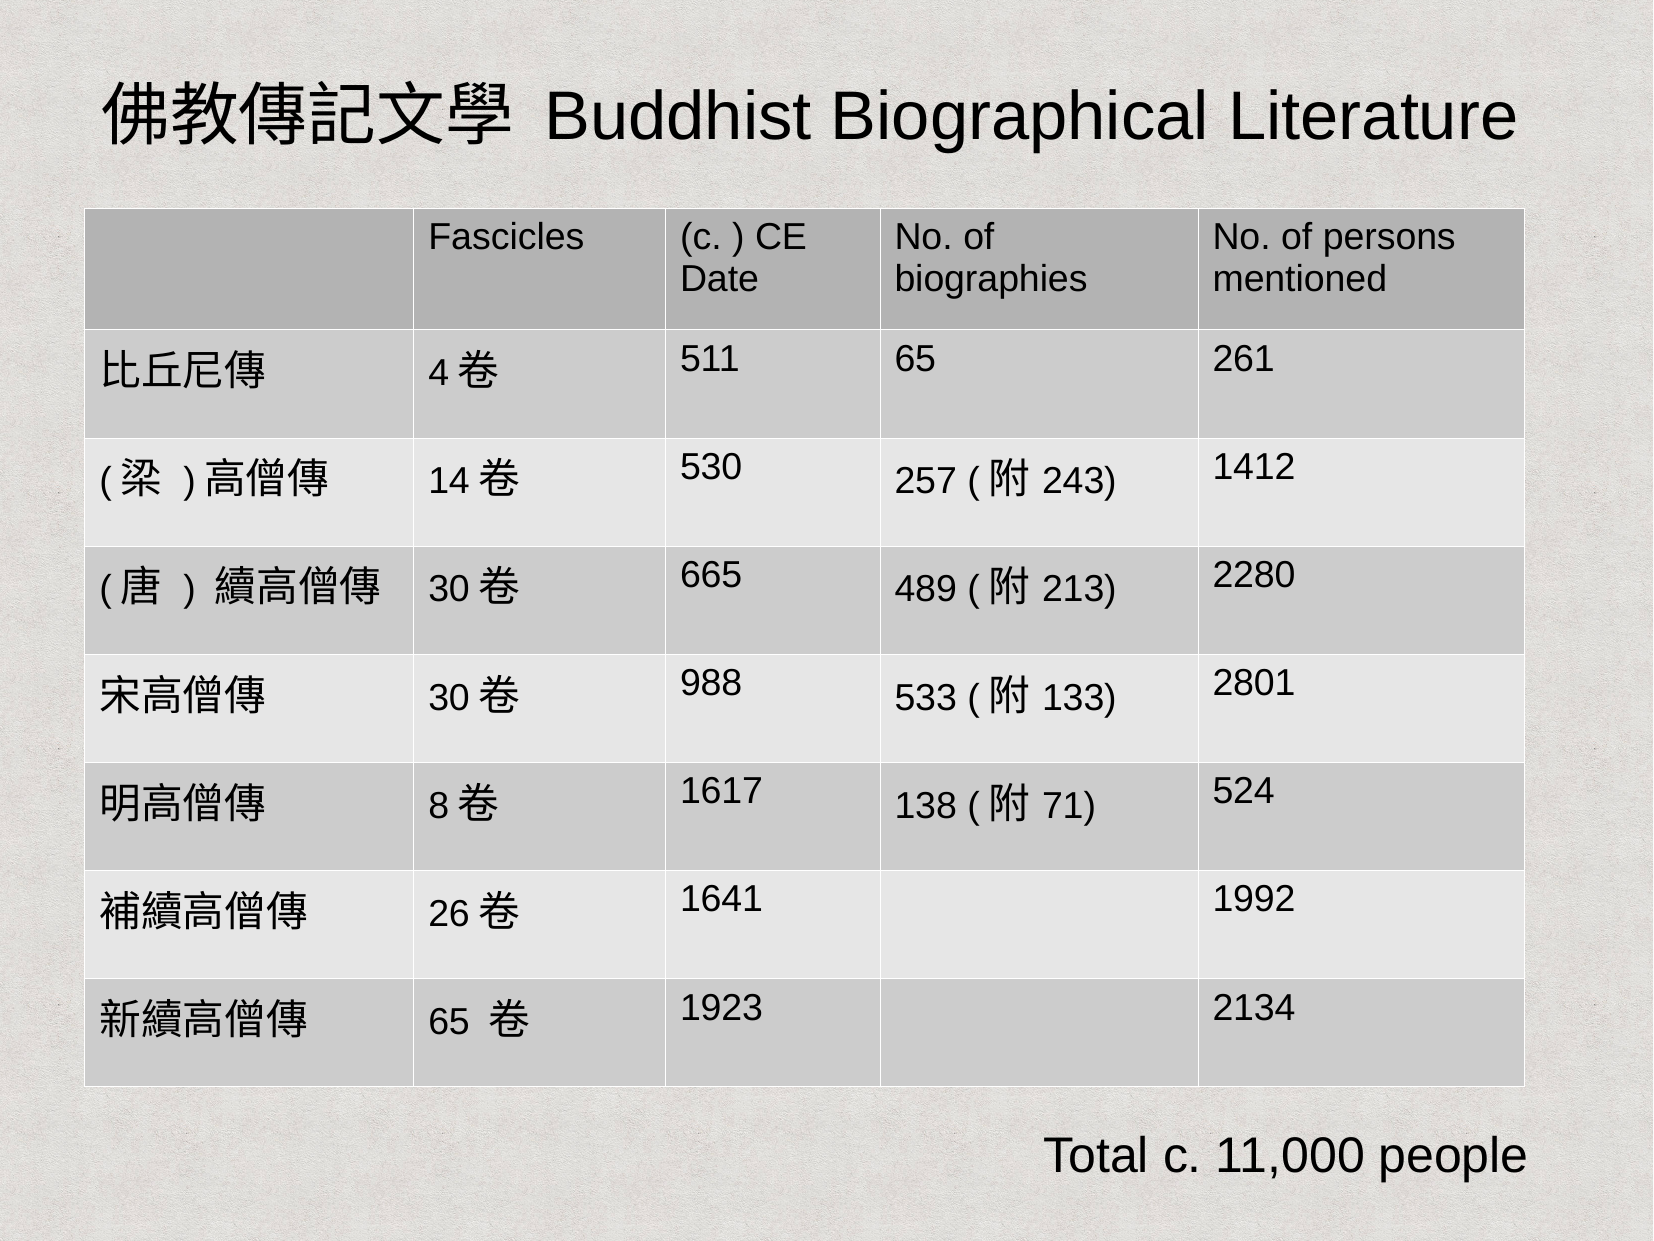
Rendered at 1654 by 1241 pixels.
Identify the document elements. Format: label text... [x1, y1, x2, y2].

table_cell 65 [881, 330, 1198, 438]
table_cell 1992 [1199, 871, 1524, 978]
table_cell (唐 ) 續高僧傳 [85, 547, 413, 654]
table_header Fascicles [414, 209, 665, 329]
table_header No. of biographies [881, 209, 1198, 329]
table_cell 533 (附133) [881, 655, 1198, 762]
table_cell 30卷 [414, 547, 665, 654]
table_cell [881, 979, 1198, 1086]
title 佛教傳記文學 Buddhist Biographical Literature [66, 28, 1555, 191]
table_cell 489 (附213) [881, 547, 1198, 654]
table_cell 補續高僧傳 [85, 871, 413, 978]
table_cell 1617 [666, 763, 880, 870]
table_cell 257 (附243) [881, 439, 1198, 546]
table_cell 30卷 [414, 655, 665, 762]
table_cell 261 [1199, 330, 1524, 438]
picture [0, 0, 1654, 1241]
table_cell 26卷 [414, 871, 665, 978]
table_cell 1412 [1199, 439, 1524, 546]
table_cell 2801 [1199, 655, 1524, 762]
table_cell 2280 [1199, 547, 1524, 654]
table_cell 665 [666, 547, 880, 654]
table_cell 比丘尼傳 [85, 330, 413, 438]
table_cell (梁 )高僧傳 [85, 439, 413, 546]
table_cell 511 [666, 330, 880, 438]
table_cell 1923 [666, 979, 880, 1086]
table_cell 明高僧傳 [85, 763, 413, 870]
table_cell 8卷 [414, 763, 665, 870]
table_cell 65 卷 [414, 979, 665, 1086]
table_cell 530 [666, 439, 880, 546]
table_cell 524 [1199, 763, 1524, 870]
text_box Total c. 11,000 people [1028, 1119, 1591, 1191]
table_cell 2134 [1199, 979, 1524, 1086]
table_cell 新續高僧傳 [85, 979, 413, 1086]
table_cell 138 (附71) [881, 763, 1198, 870]
table_header (c. ) CE Date [666, 209, 880, 329]
table_header No. of persons mentioned [1199, 209, 1524, 329]
table_cell 1641 [666, 871, 880, 978]
table_cell 宋高僧傳 [85, 655, 413, 762]
table_cell 988 [666, 655, 880, 762]
table_cell [881, 871, 1198, 978]
table_header [85, 209, 413, 329]
table_cell 14卷 [414, 439, 665, 546]
table_cell 4卷 [414, 330, 665, 438]
